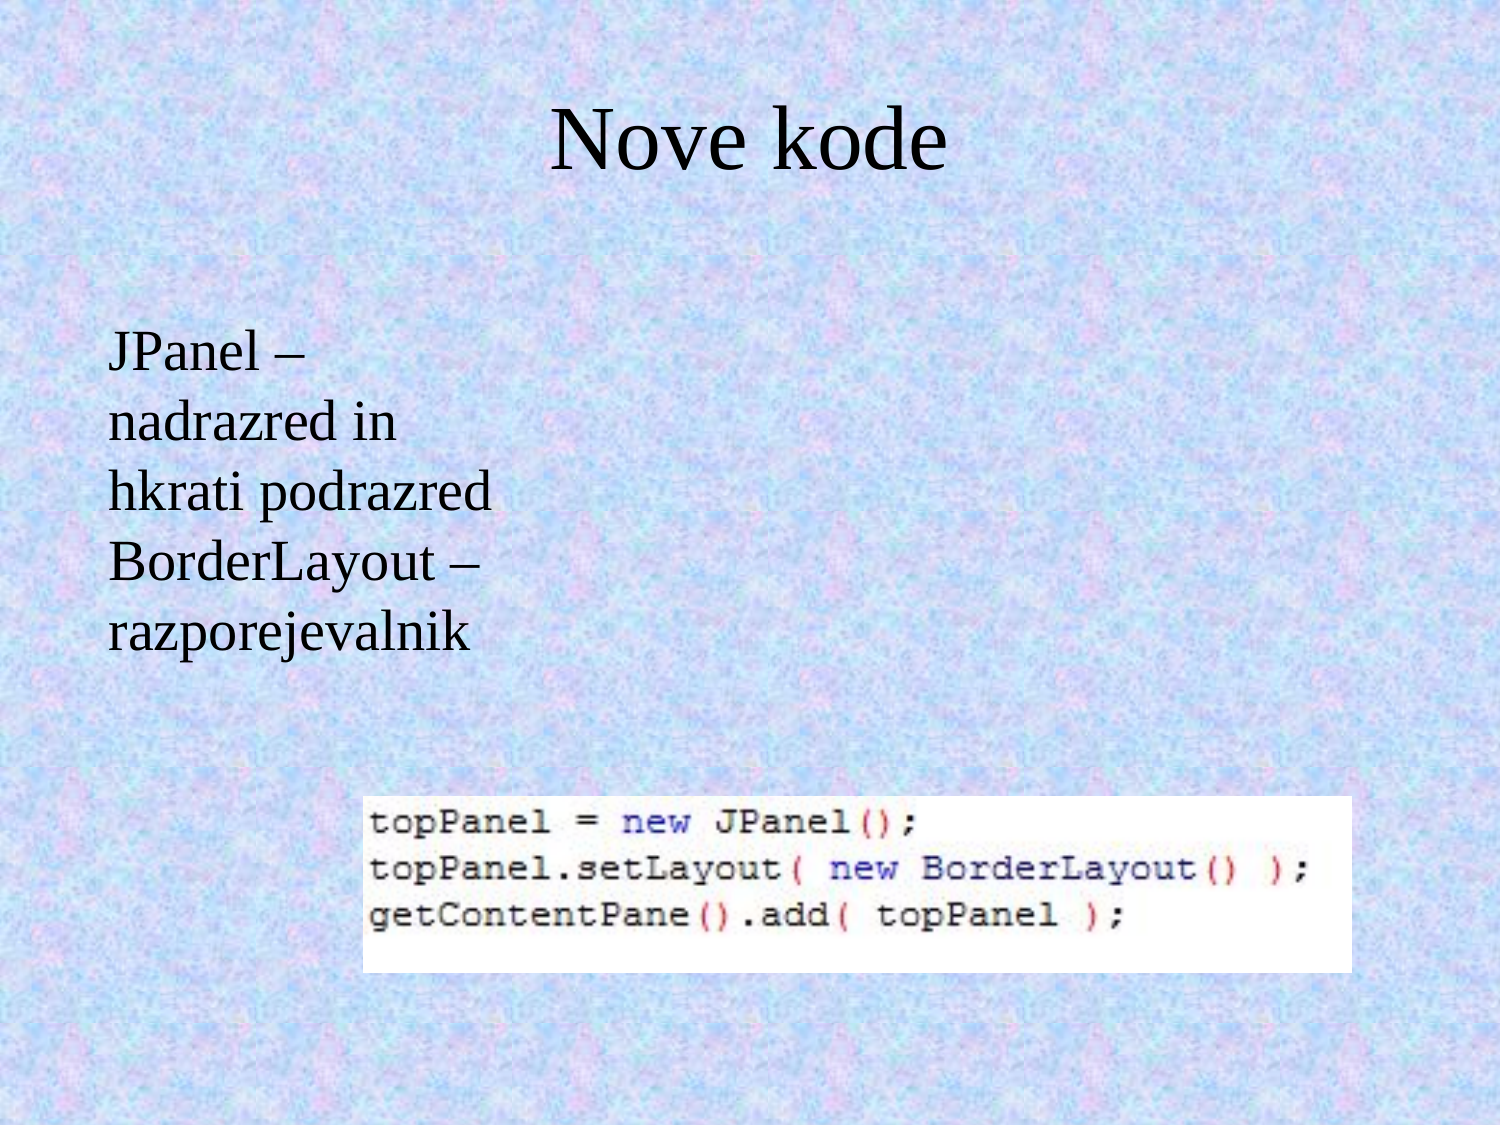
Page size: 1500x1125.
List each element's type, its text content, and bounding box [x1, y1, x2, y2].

text_box JPanel – nadrazred in hkrati podrazred BorderLayout – razporejevalnik [93, 304, 528, 740]
picture [0, 0, 1500, 1125]
text_box Nove kode [175, 70, 1325, 196]
